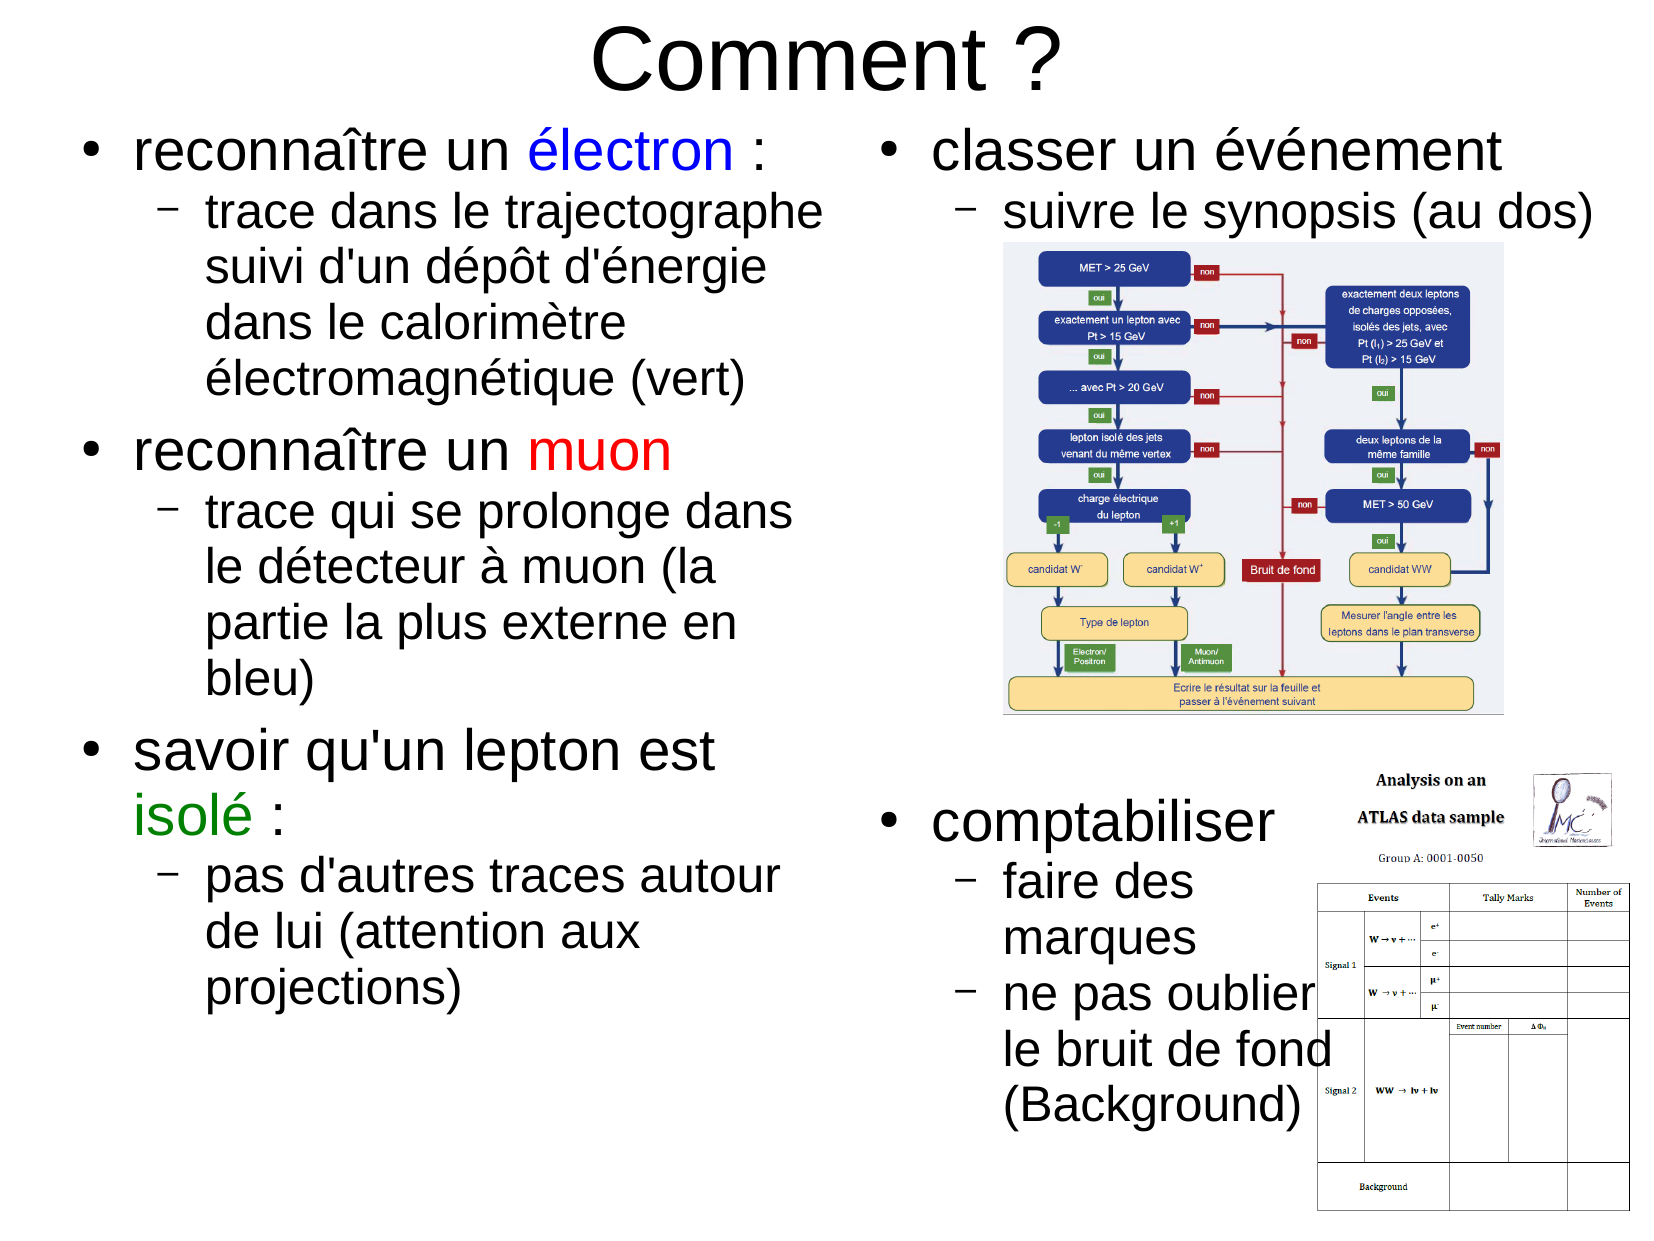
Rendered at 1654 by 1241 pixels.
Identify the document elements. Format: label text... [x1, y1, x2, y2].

picture [1285, 738, 1642, 1211]
title Comment ? [82, 0, 1571, 119]
list reconnaître un électron : trace dans le trajectographe suivi d'un dépôt d'énergie dans le calorimètre électromagnétique (vert) reconnaître un muon trace qui se prolonge dans le détecteur à muon (la partie la plus externe en bleu) savoir qu'un lepton est isolé : pas d'autres traces autour de lui (attention aux projections) [63, 118, 827, 1211]
list classer un événement suivre le synopsis (au dos) comptabiliser faire des marques ne pas oublier le bruit de fond (Background) [860, 118, 1625, 1196]
